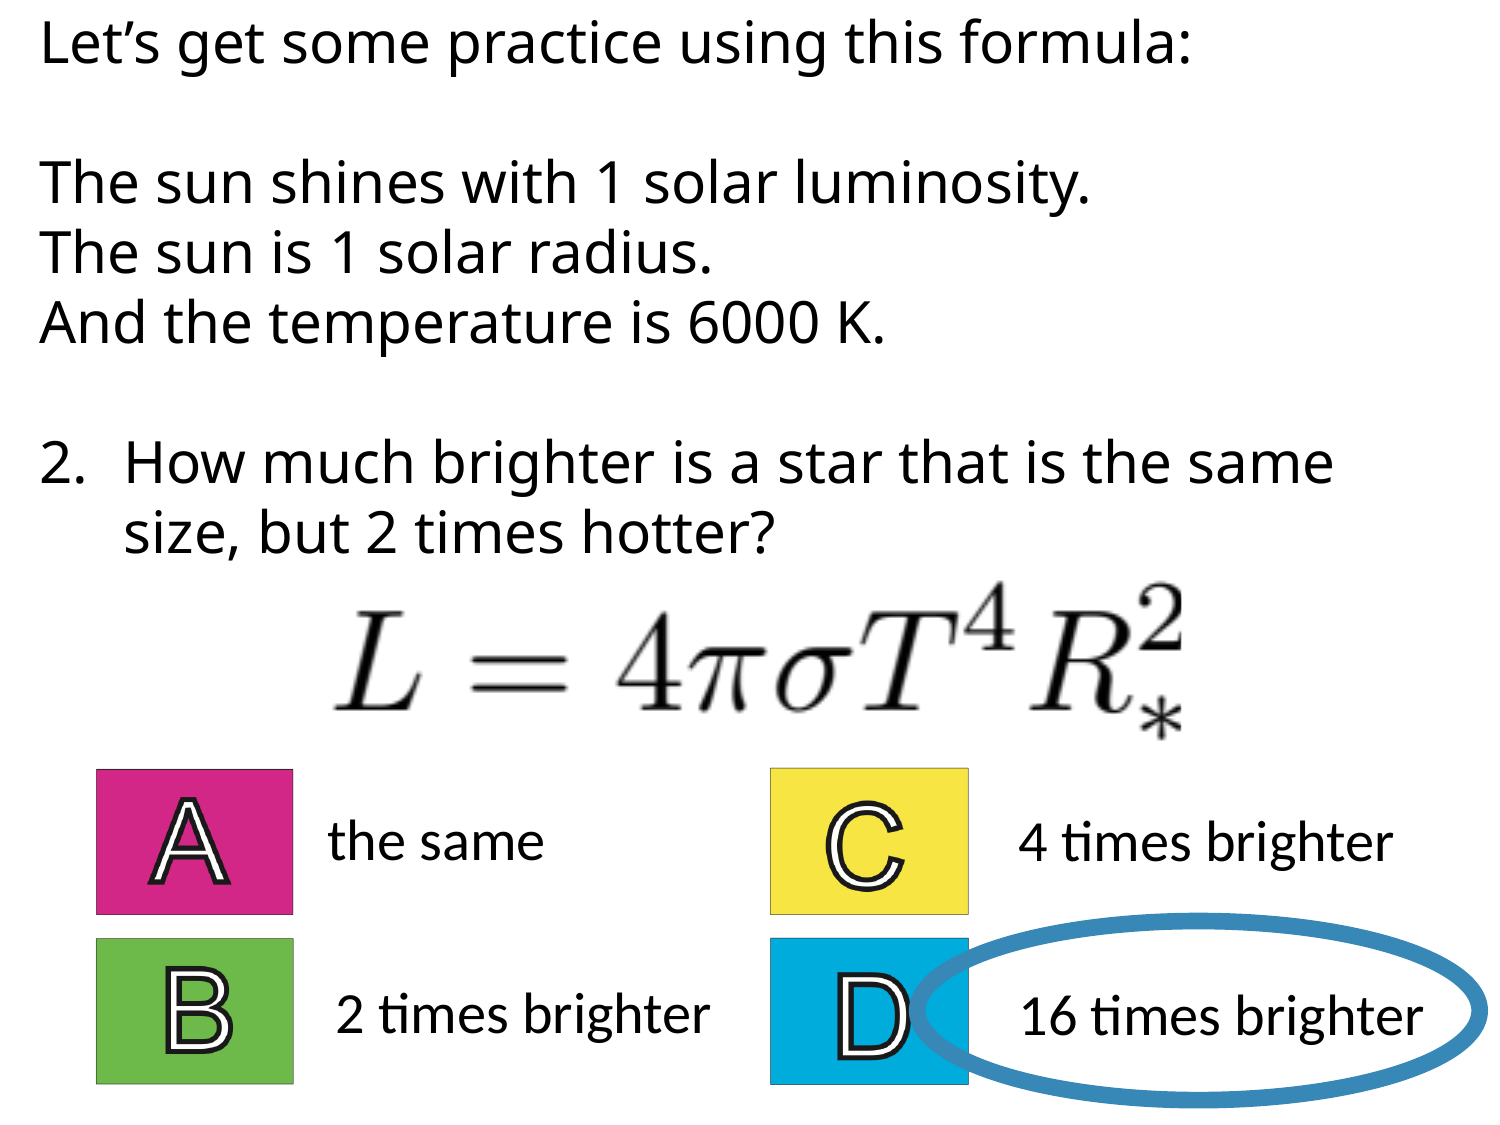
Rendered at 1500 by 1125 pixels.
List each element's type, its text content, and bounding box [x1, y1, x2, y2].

picture [769, 936, 970, 1086]
picture [94, 766, 295, 917]
text_box 16 times brighter [1003, 969, 1440, 1055]
text_box Let’s get some practice using this formula: The sun shines with 1 solar luminosity. The sun is 1 solar radius. And the temperature is 6000 K. How much brighter is a star that is the same size, but 2 times hotter? [24, 0, 1443, 573]
picture [838, 973, 911, 1059]
picture [94, 936, 295, 1086]
picture [331, 579, 1182, 741]
text_box the same [312, 794, 575, 880]
text_box 4 times brighter [1003, 795, 1411, 881]
picture [768, 766, 970, 916]
text_box 2 times brighter [320, 967, 728, 1053]
